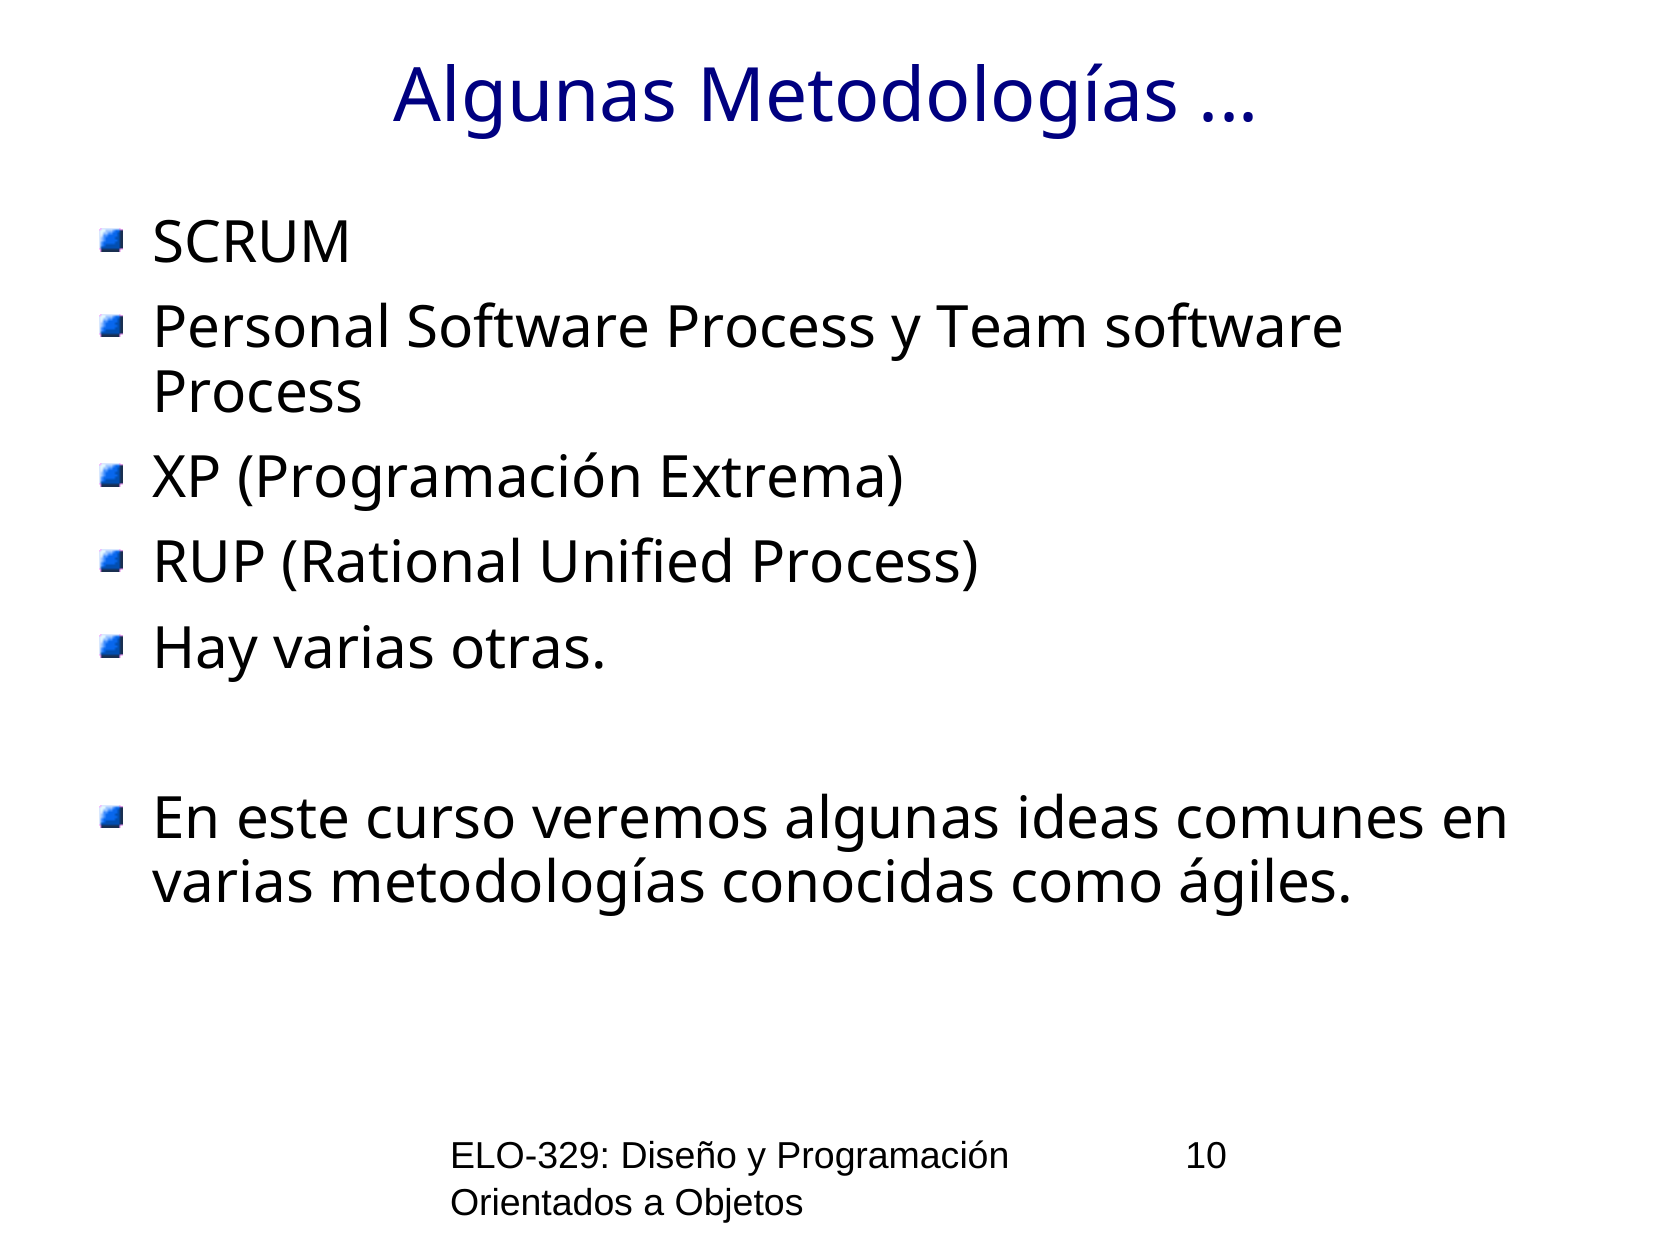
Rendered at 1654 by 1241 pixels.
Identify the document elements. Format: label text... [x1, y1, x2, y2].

title Algunas Metodologías ... [82, 50, 1571, 137]
list SCRUM Personal Software Process y Team software Process XP (Programación Extrema)‏ RUP (Rational Unified Process)‏ Hay varias otras. En este curso veremos algunas ideas comunes en varias metodologías conocidas como ágiles. [82, 206, 1571, 988]
